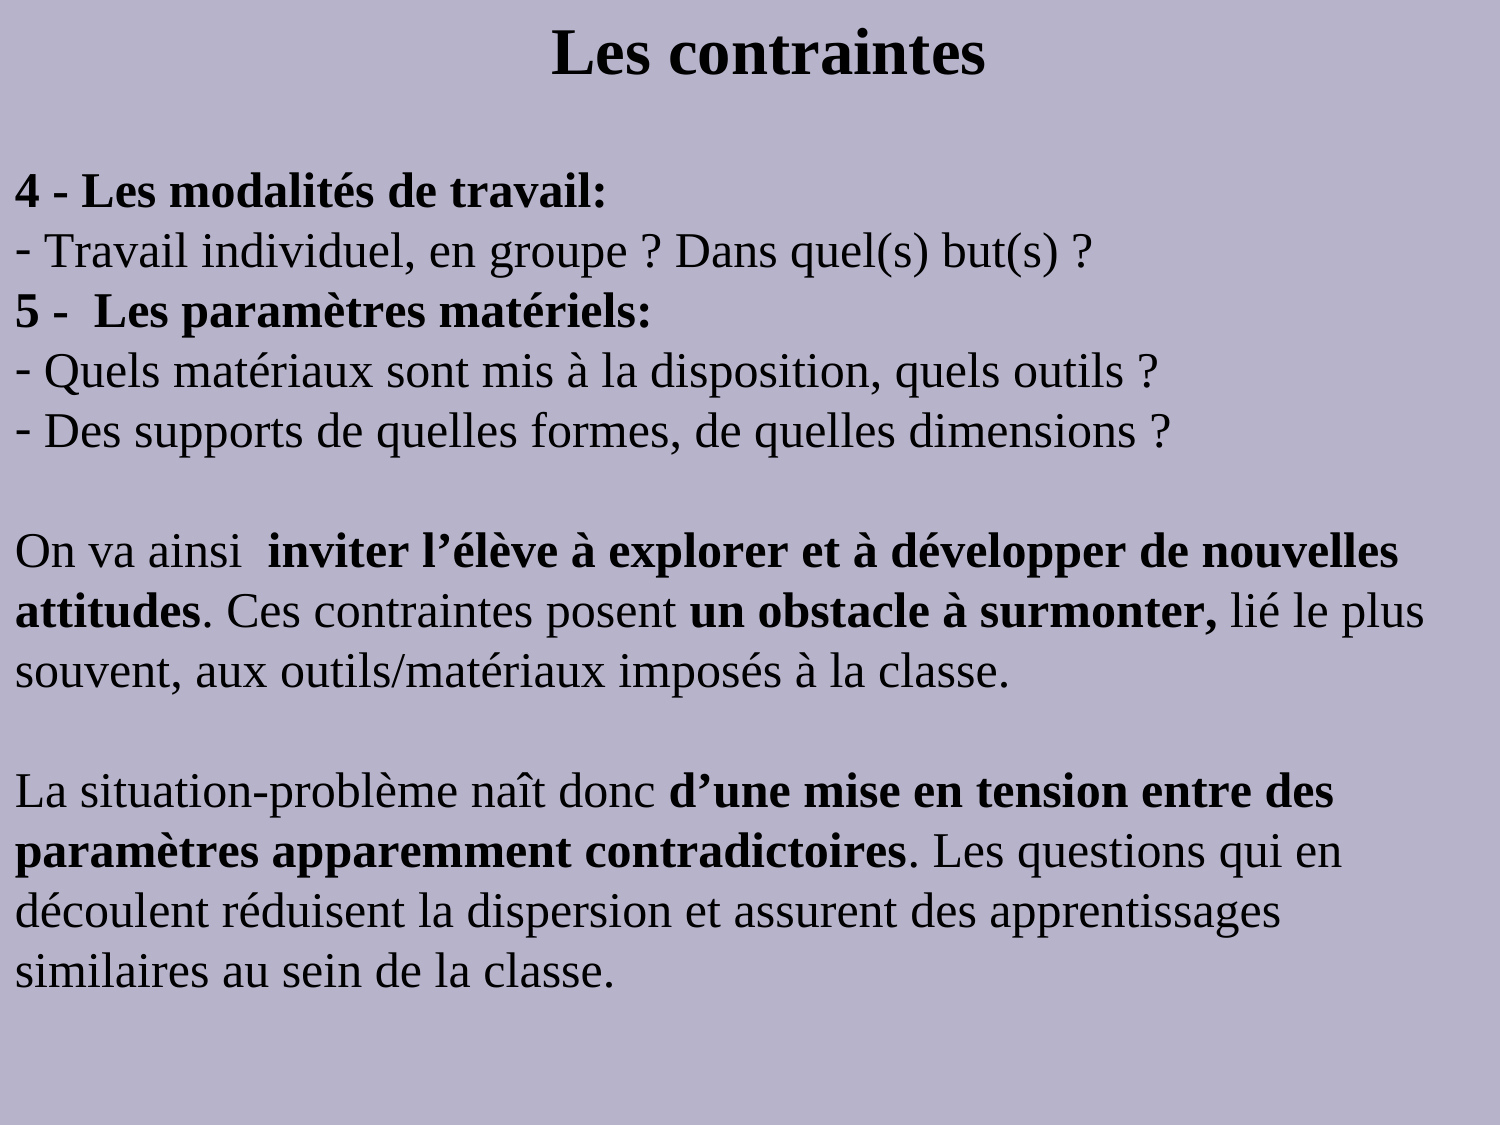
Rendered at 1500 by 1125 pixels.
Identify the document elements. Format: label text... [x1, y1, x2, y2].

text_box Les contraintes 4 - Les modalités de travail: Travail individuel, en groupe ? Dans quel(s) but(s) ? 5 - Les paramètres matériels: Quels matériaux sont mis à la disposition, quels outils ? Des supports de quelles formes, de quelles dimensions ? On va ainsi inviter l’élève à explorer et à développer de nouvelles attitudes. Ces contraintes posent un obstacle à surmonter, lié le plus souvent, aux outils/matériaux imposés à la classe. La situation-problème naît donc d’une mise en tension entre des paramètres apparemment contradictoires. Les questions qui en découlent réduisent la dispersion et assurent des apprentissages similaires au sein de la classe. [0, 0, 1500, 1125]
